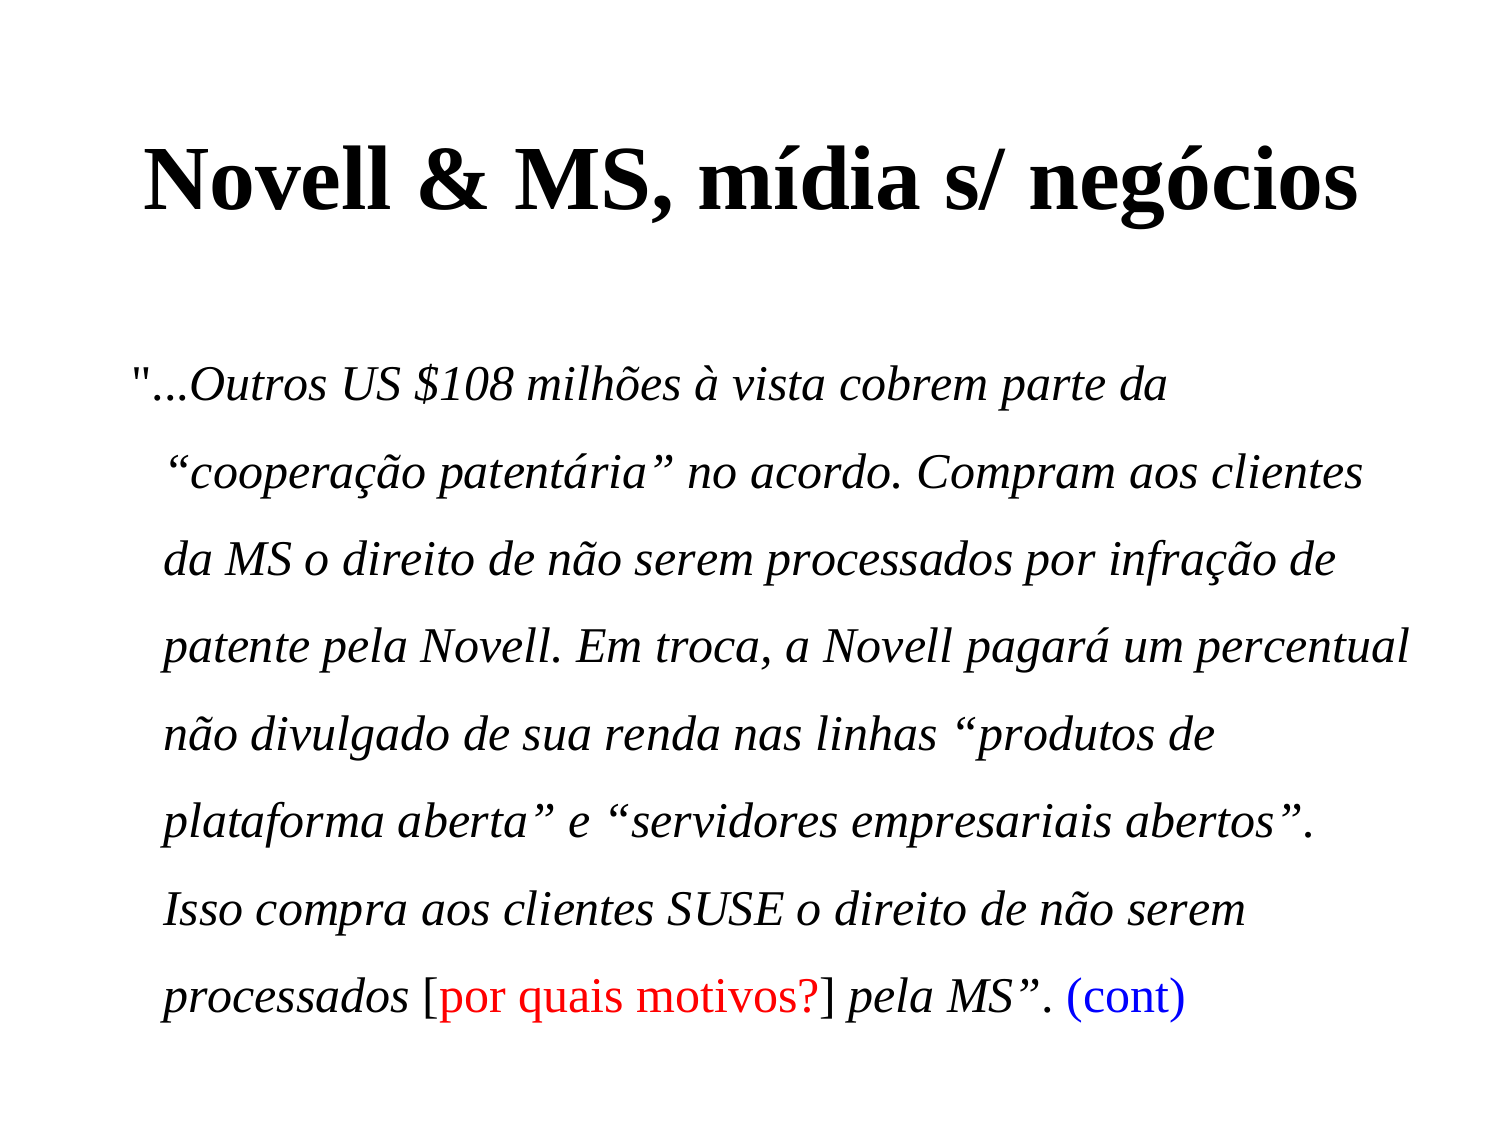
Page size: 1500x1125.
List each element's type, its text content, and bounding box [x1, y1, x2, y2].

text_box "...Outros US $108 milhões à vista cobrem parte da “cooperação patentária” no acordo. Compram aos clientes da MS o direito de não serem processados por infração de patente pela Novell. Em troca, a Novell pagará um percentual não divulgado de sua renda nas linhas “produtos de plataforma aberta” e “servidores empresariais abertos”. Isso compra aos clientes SUSE o direito de não serem processados [por quais motivos?] pela MS”. (cont) [103, 316, 1430, 1032]
title Novell & MS, mídia s/ negócios [87, 52, 1416, 307]
